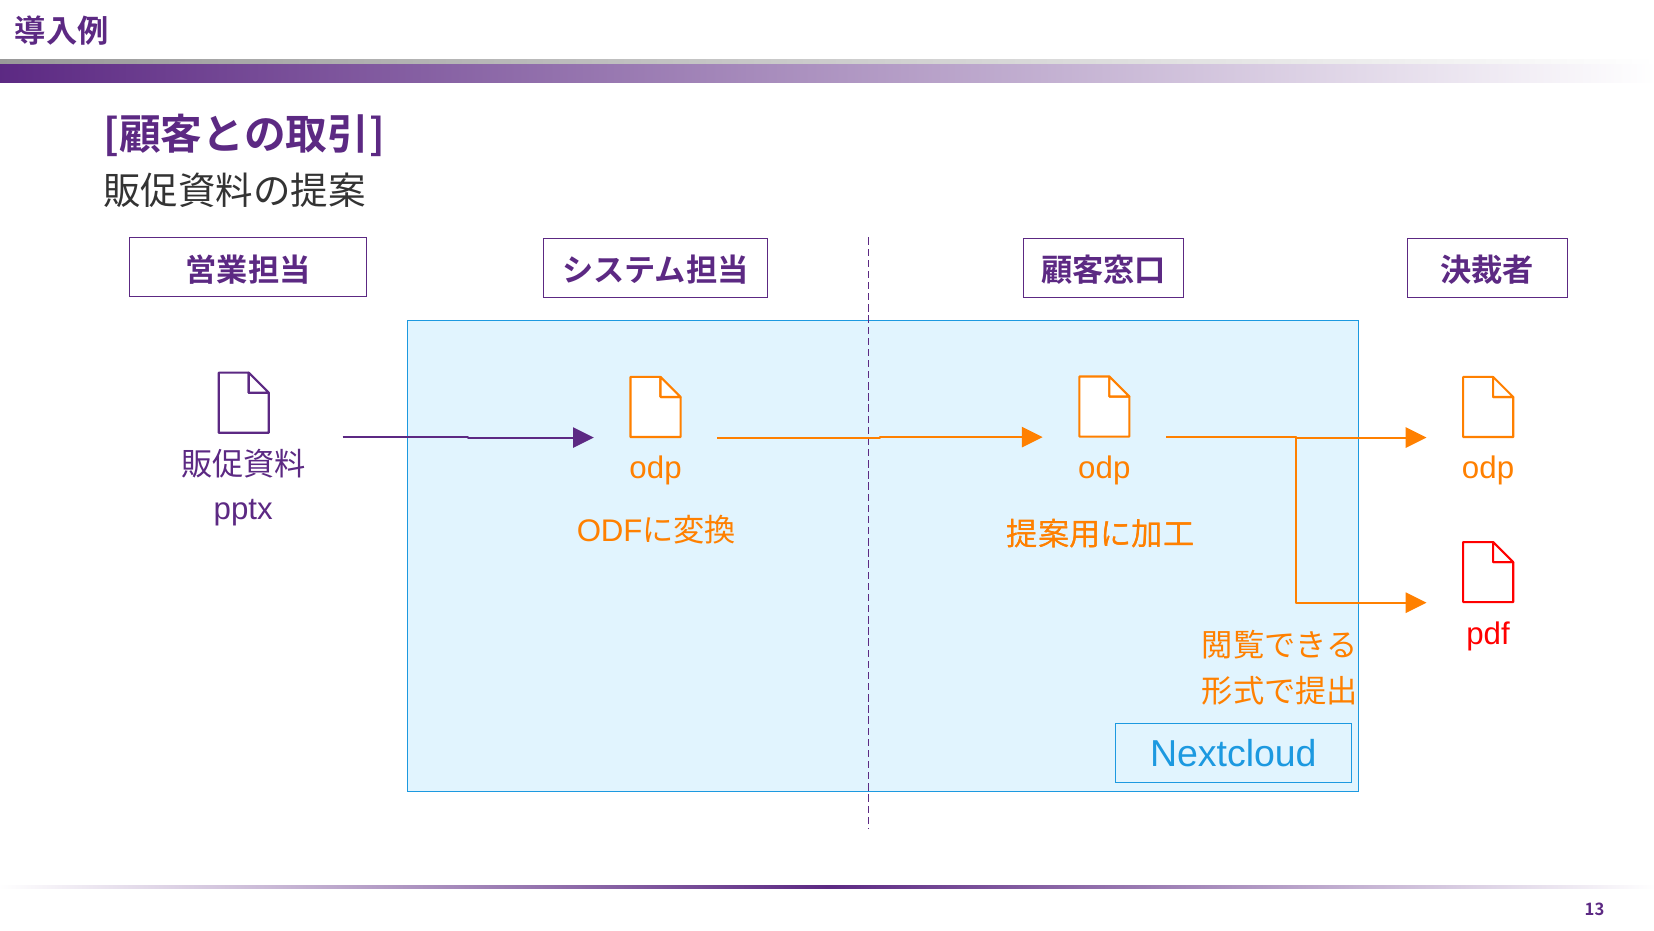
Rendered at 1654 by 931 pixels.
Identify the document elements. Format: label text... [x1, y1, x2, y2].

text_box 販促資料 [144, 431, 343, 502]
text_box システム担当 [543, 238, 768, 298]
text_box 導入例 [0, 0, 1376, 59]
text_box 営業担当 [129, 237, 367, 297]
text_box 閲覧できる 形式で提出 [1187, 613, 1394, 719]
text_box [407, 320, 1359, 438]
text_box [顧客との取引] 販促資料の提案 [88, 93, 1565, 224]
text_box [1463, 542, 1514, 603]
text_box pdf [1426, 603, 1550, 664]
text_box [0, 885, 1654, 889]
text_box Nextcloud [1115, 723, 1352, 783]
text_box <番号> [1535, 888, 1654, 928]
text_box ODFに変換 [562, 498, 792, 559]
text_box [1463, 376, 1514, 438]
text_box pptx [165, 484, 321, 545]
text_box odp [1042, 437, 1167, 498]
text_box odp [593, 438, 718, 498]
text_box 決裁者 [1407, 238, 1568, 298]
text_box odp [1426, 438, 1550, 499]
text_box 顧客窓口 [1023, 238, 1184, 298]
text_box [407, 438, 1359, 792]
text_box [0, 59, 1654, 83]
text_box [218, 372, 269, 431]
text_box 提案用に加工 [992, 502, 1222, 563]
text_box [1297, 439, 1359, 602]
